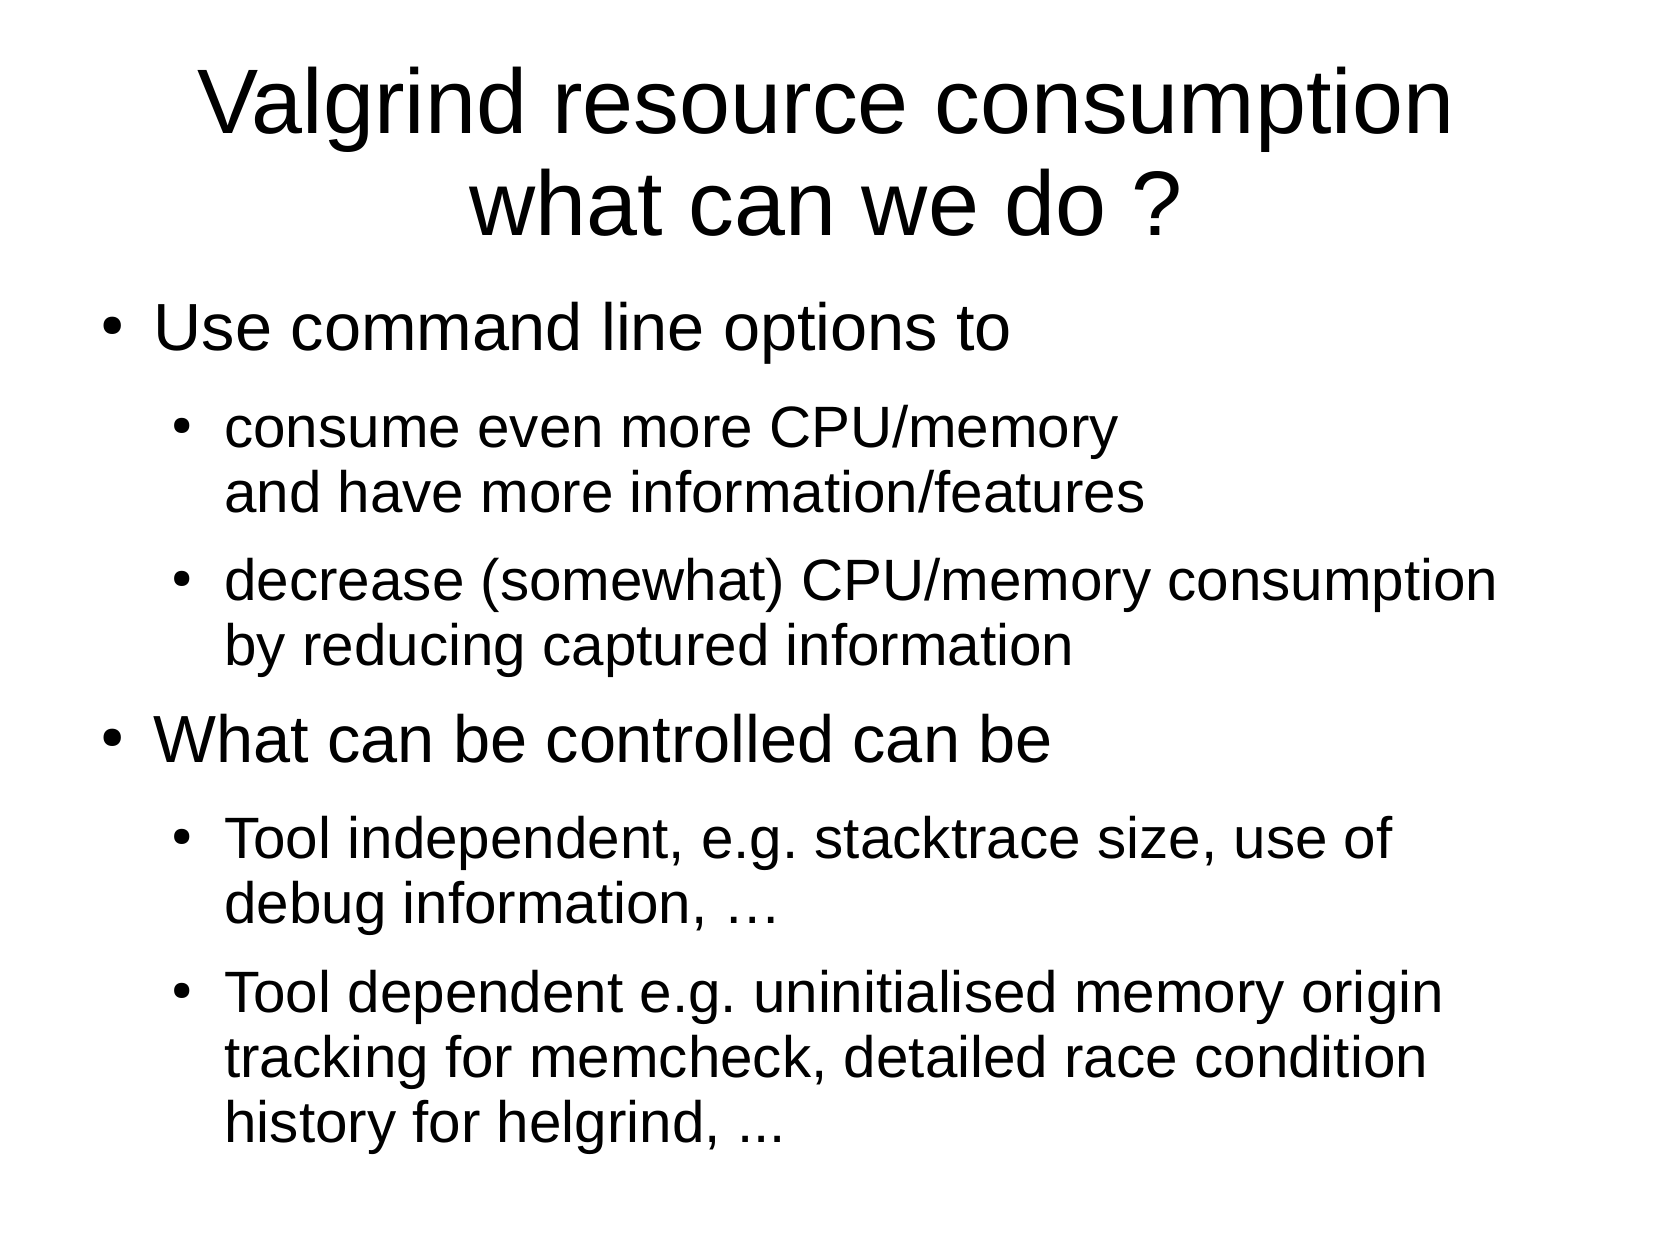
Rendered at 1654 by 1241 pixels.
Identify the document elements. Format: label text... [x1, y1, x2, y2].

title Valgrind resource consumption what can we do ? [82, 49, 1571, 257]
list Use command line options to consume even more CPU/memory and have more information/features decrease (somewhat) CPU/memory consumption by reducing captured information What can be controlled can be Tool independent, e.g. stacktrace size, use of debug information, … Tool dependent e.g. uninitialised memory origin tracking for memcheck, detailed race condition history for helgrind, ... [82, 290, 1571, 1155]
